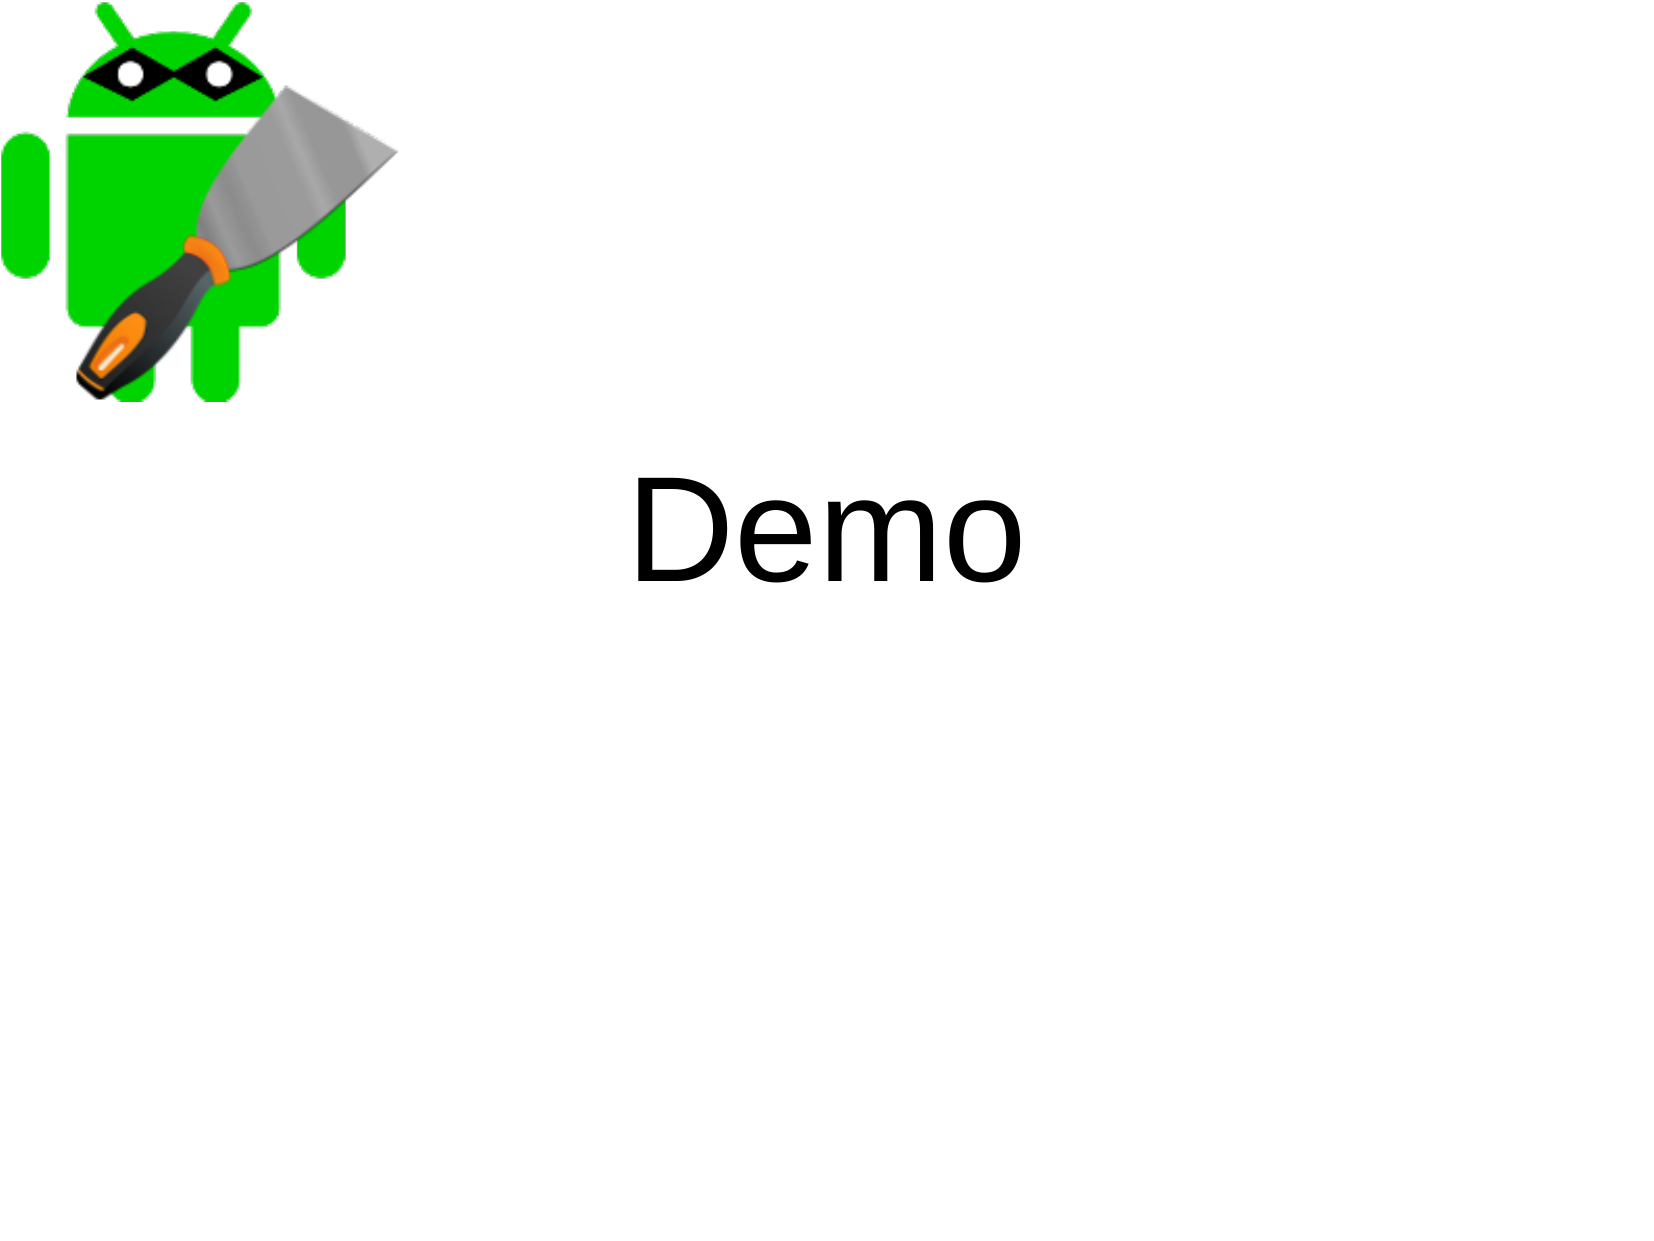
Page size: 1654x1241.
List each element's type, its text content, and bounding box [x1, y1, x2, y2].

title Demo [82, 256, 1571, 804]
picture [0, 1, 400, 402]
